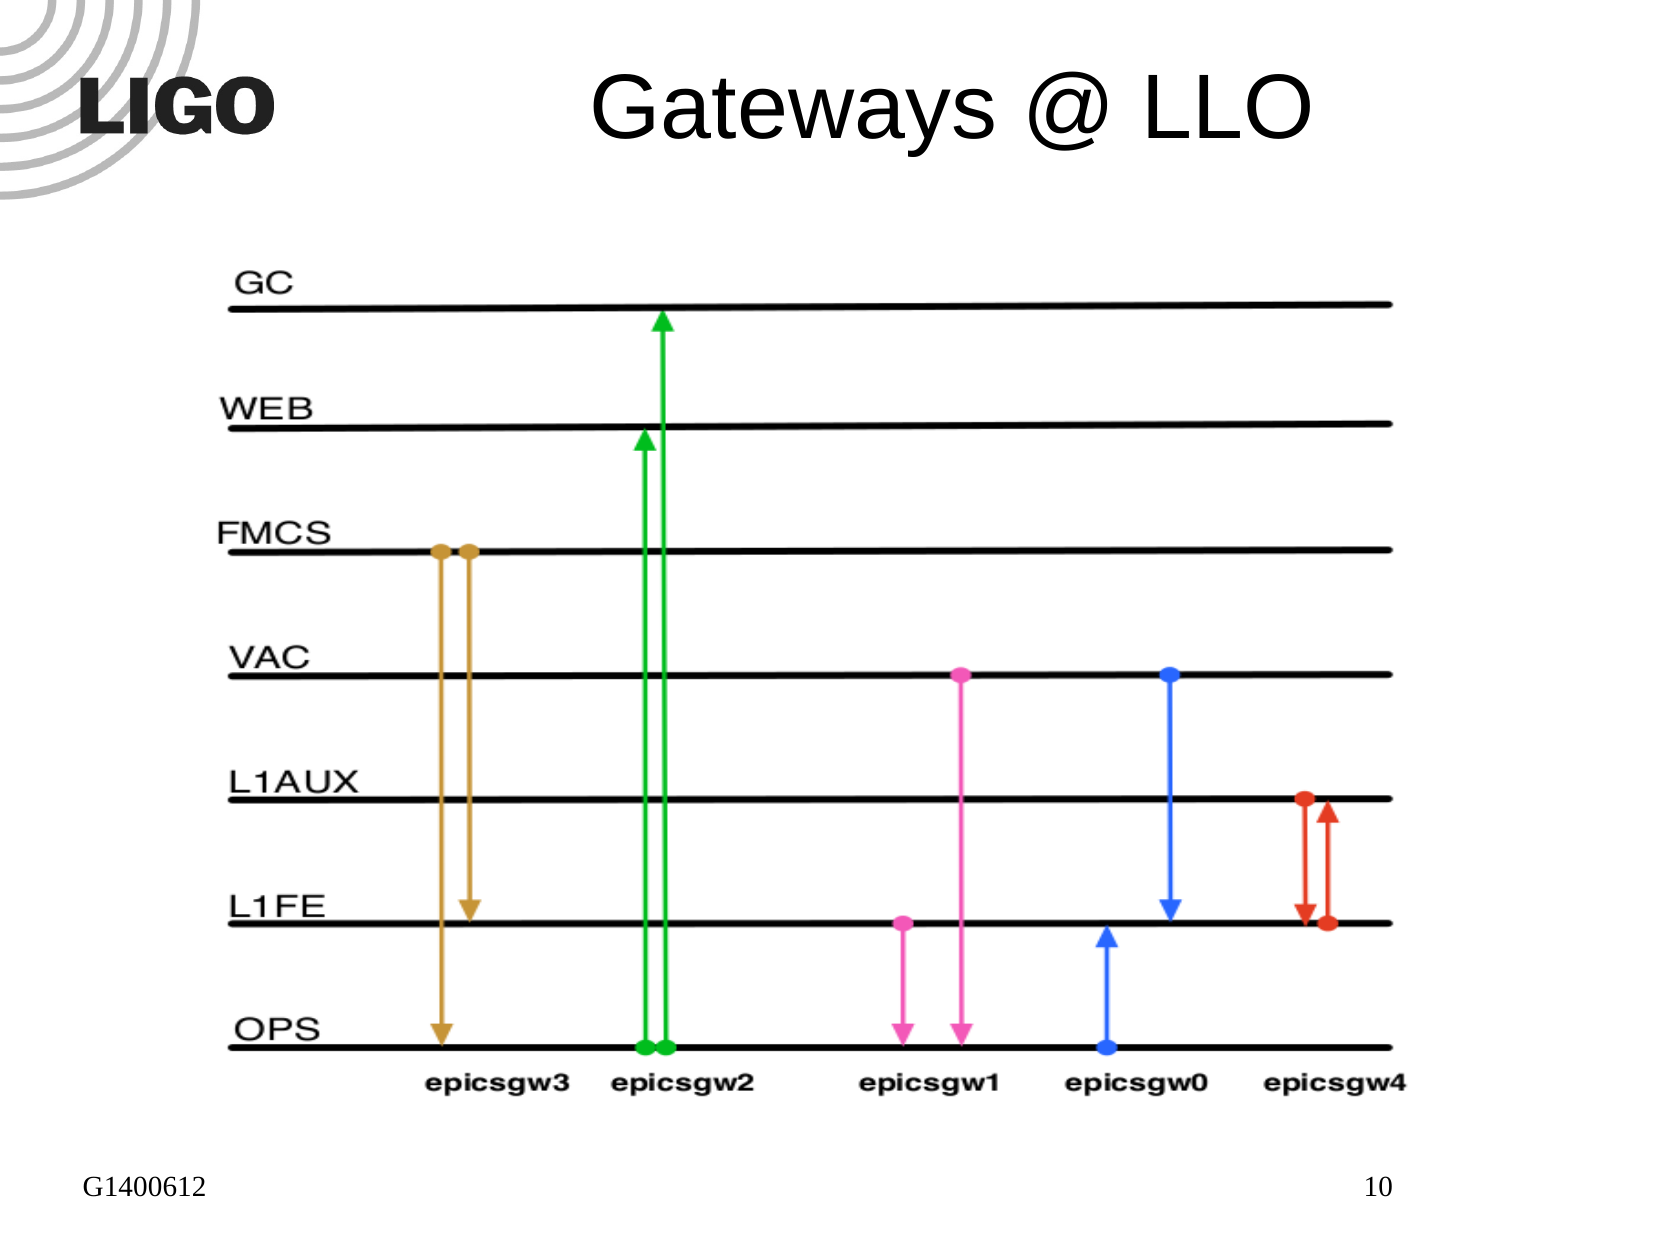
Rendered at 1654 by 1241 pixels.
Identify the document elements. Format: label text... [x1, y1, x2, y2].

picture [0, 0, 274, 200]
picture [150, 224, 1501, 1126]
title Gateways @ LLO [315, 2, 1591, 211]
